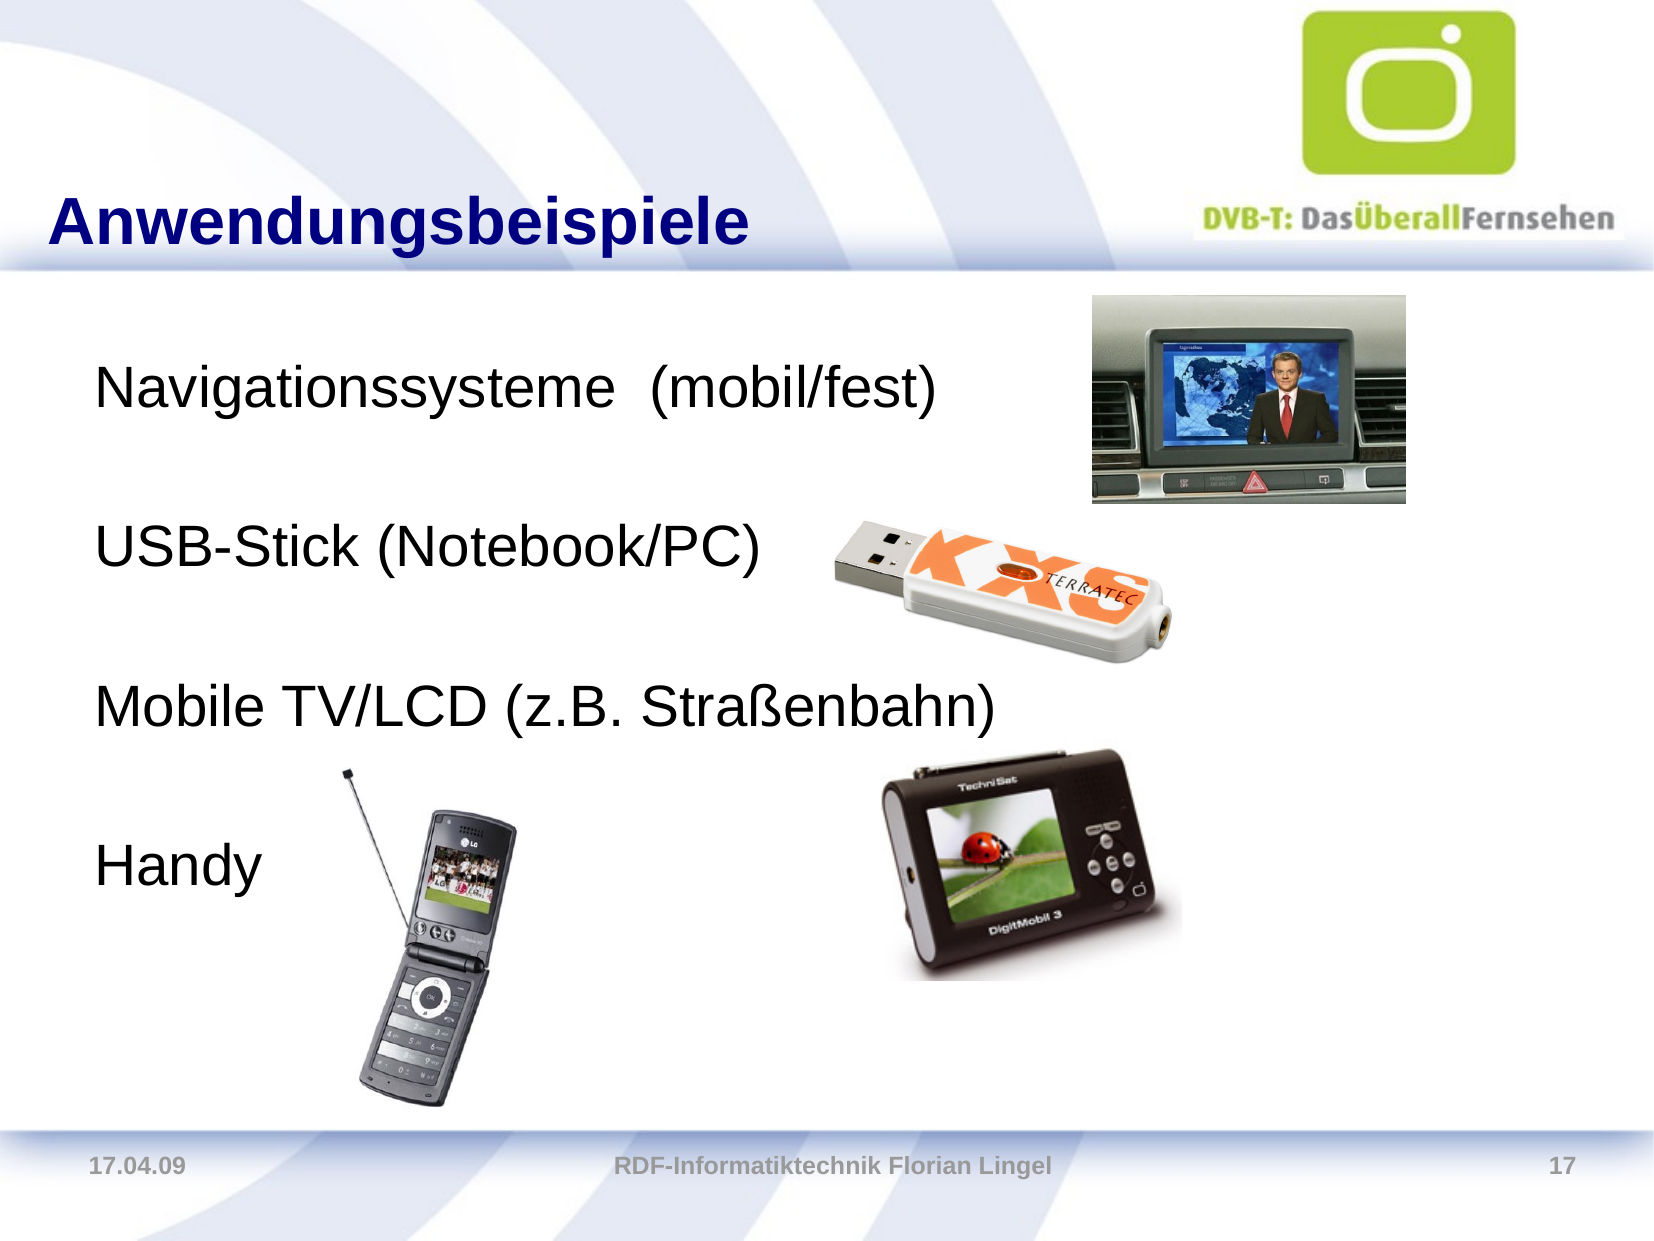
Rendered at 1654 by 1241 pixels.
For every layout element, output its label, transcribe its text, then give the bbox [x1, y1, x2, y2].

picture [0, 0, 1654, 1241]
title Anwendungsbeispiele [47, 184, 1063, 259]
list Navigationssysteme (mobil/fest) USB-Stick (Notebook/PC) Mobile TV/LCD (z.B. Straßenbahn) Handy [76, 354, 1565, 1054]
